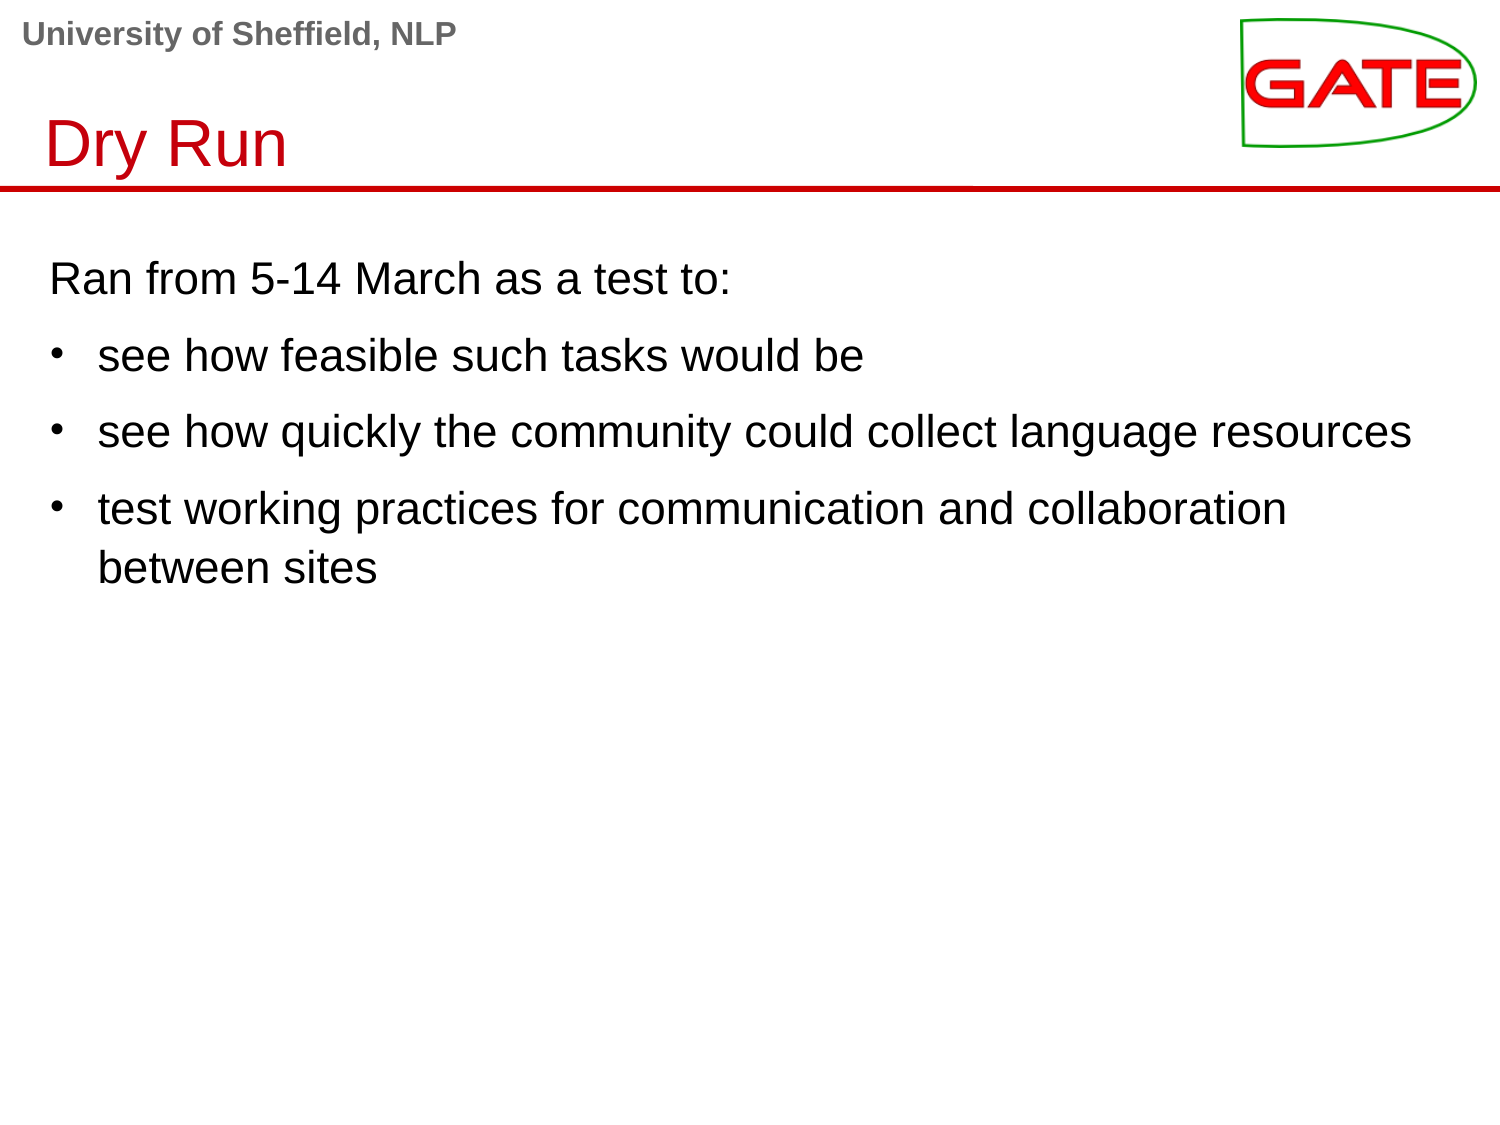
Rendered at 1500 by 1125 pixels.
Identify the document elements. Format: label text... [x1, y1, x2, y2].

title Dry Run [29, 0, 1308, 188]
list Ran from 5-14 March as a test to: see how feasible such tasks would be see how quickly the community could collect language resources test working practices for communication and collaboration between sites [29, 236, 1447, 1093]
picture [1308, 18, 1477, 148]
